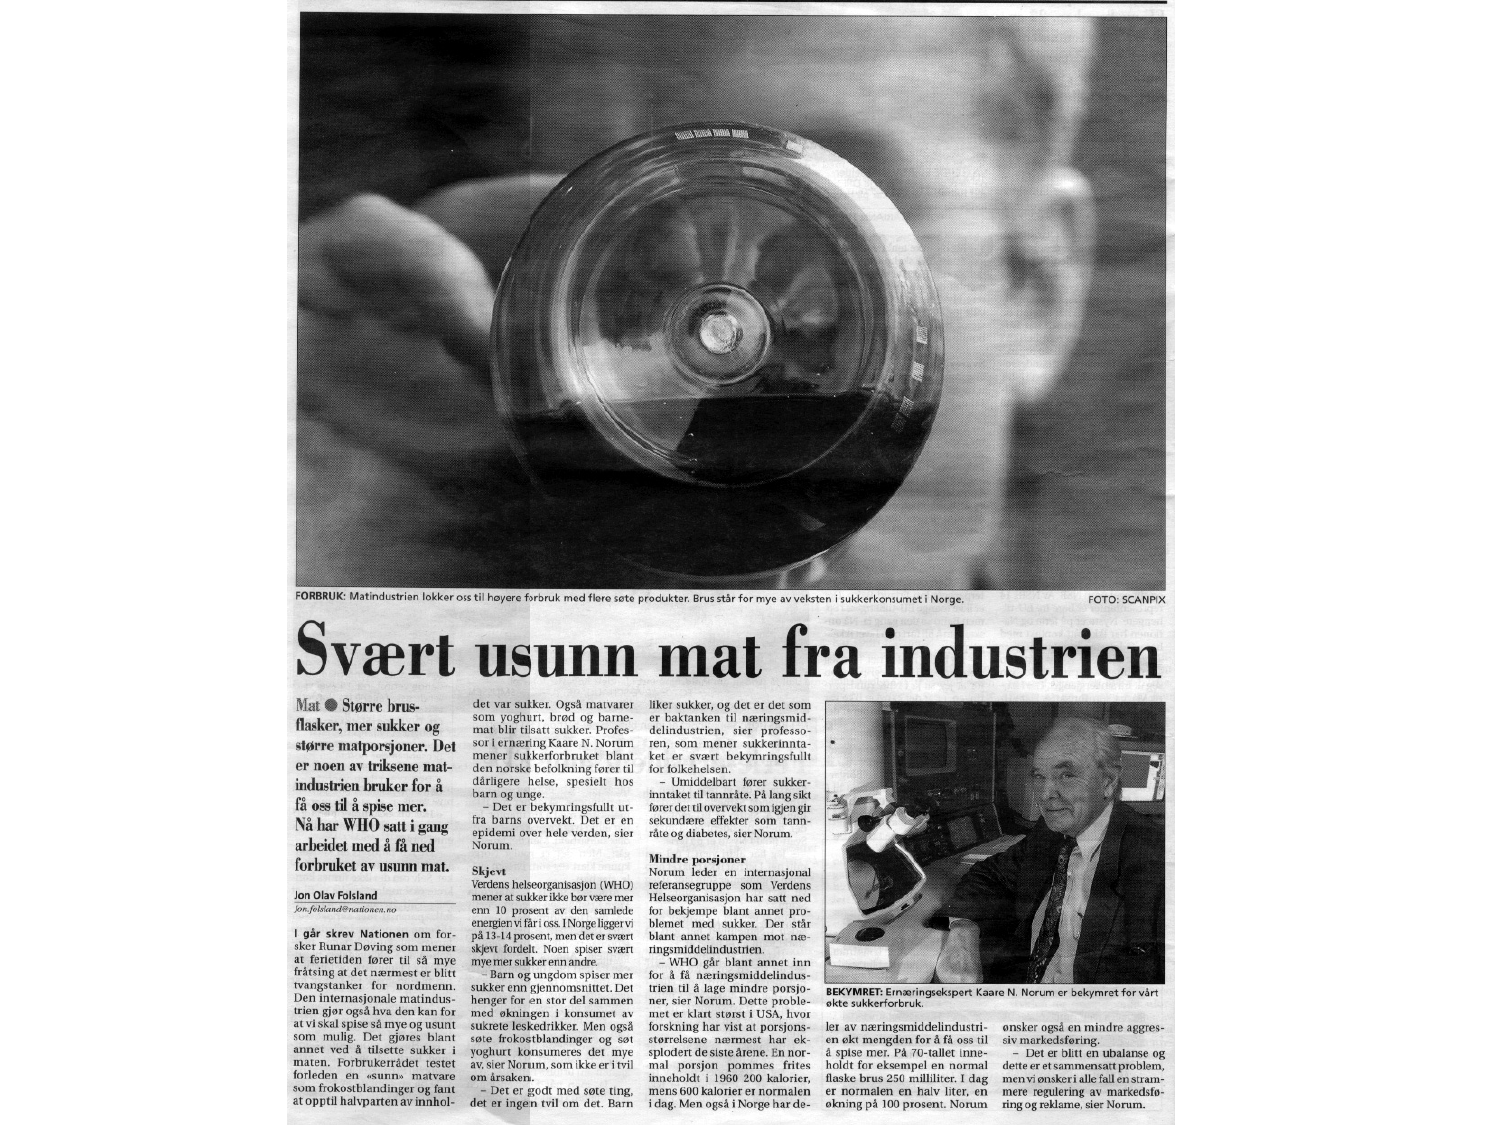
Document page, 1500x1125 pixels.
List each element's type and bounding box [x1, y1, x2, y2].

picture [287, 0, 1175, 1125]
